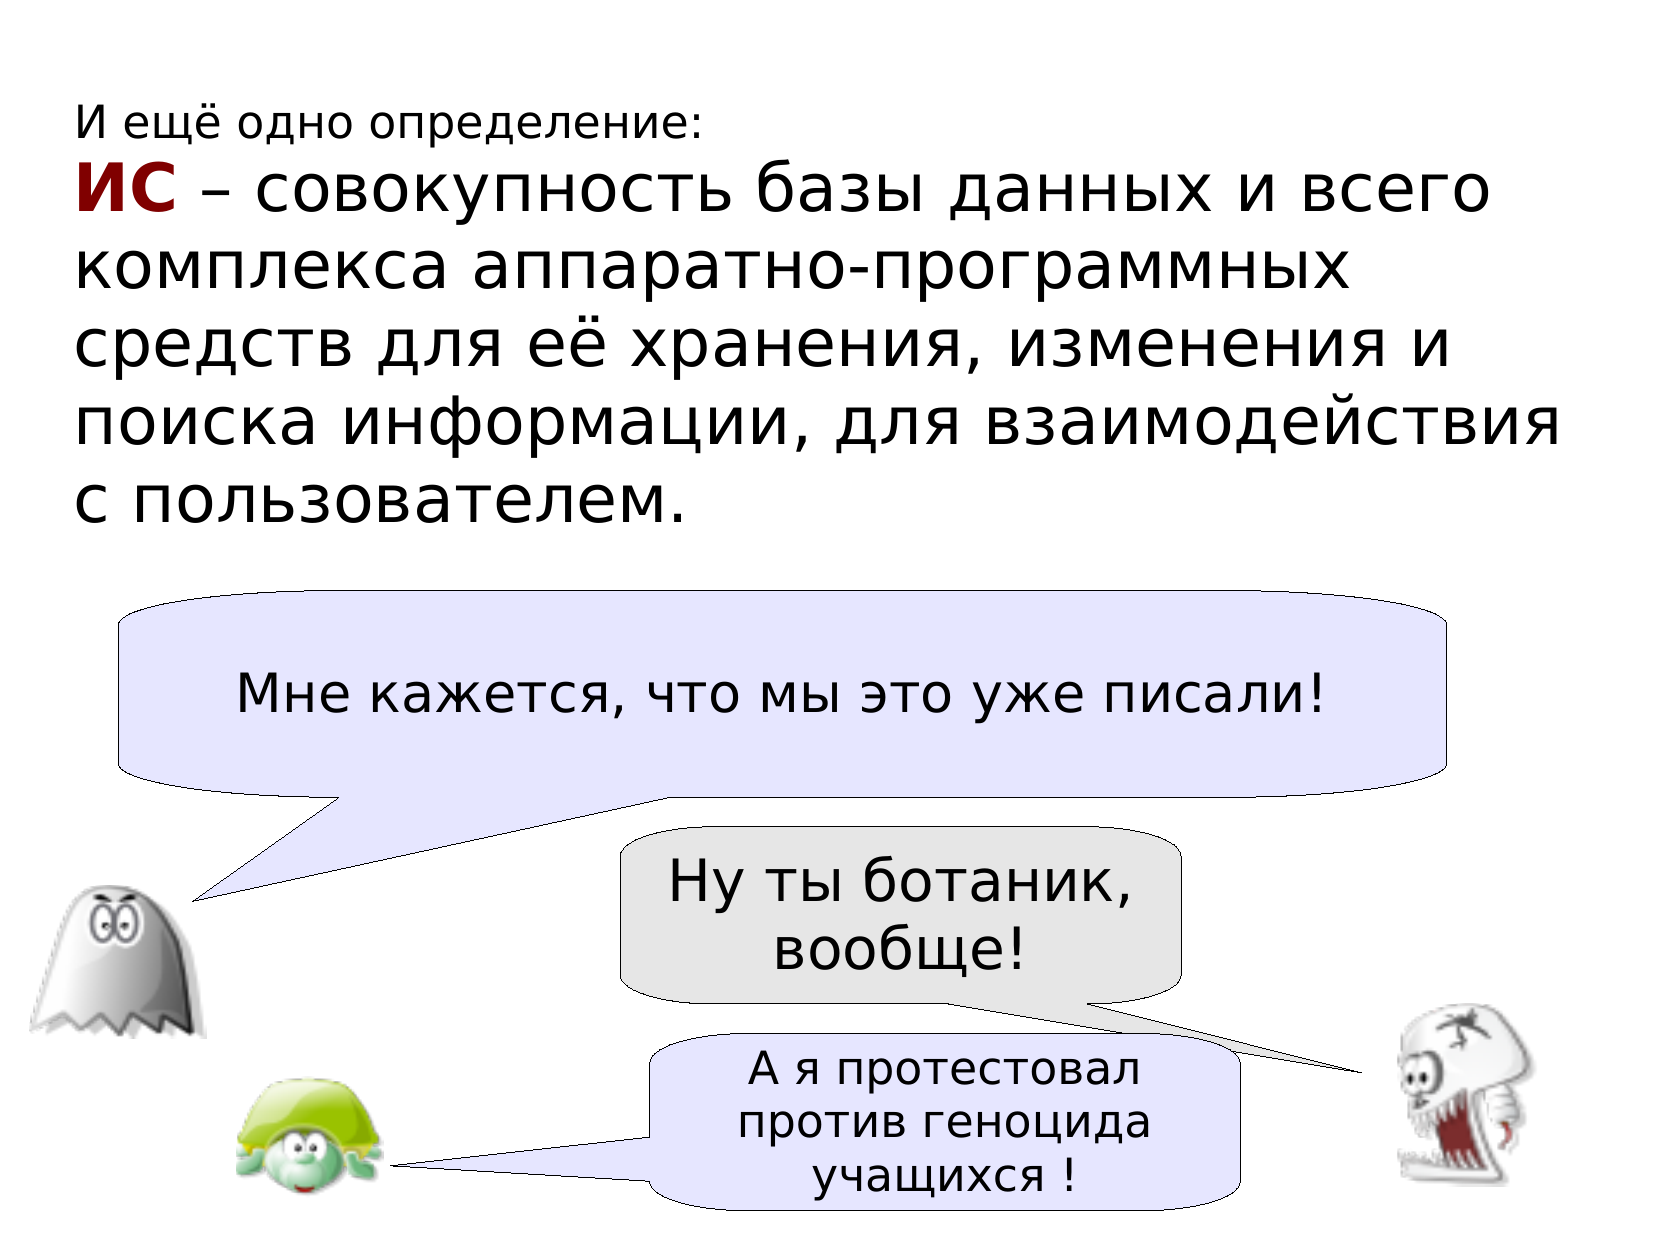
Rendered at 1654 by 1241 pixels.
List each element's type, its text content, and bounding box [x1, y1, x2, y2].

text_box Мне кажется, что мы это уже писали! [118, 590, 1447, 902]
picture [29, 885, 207, 1039]
text_box Ну ты ботаник, вообще! [620, 826, 1362, 1073]
picture [236, 1057, 384, 1211]
text_box И ещё одно определение: ИС – совокупность базы данных и всего комплекса аппаратно-программных средств для её хранения, изменения и поиска информации, для взаимодействия с пользователем. [59, 88, 1625, 546]
picture [1358, 1003, 1565, 1187]
text_box А я протестовал против геноцида учащихся ! [390, 1033, 1241, 1211]
